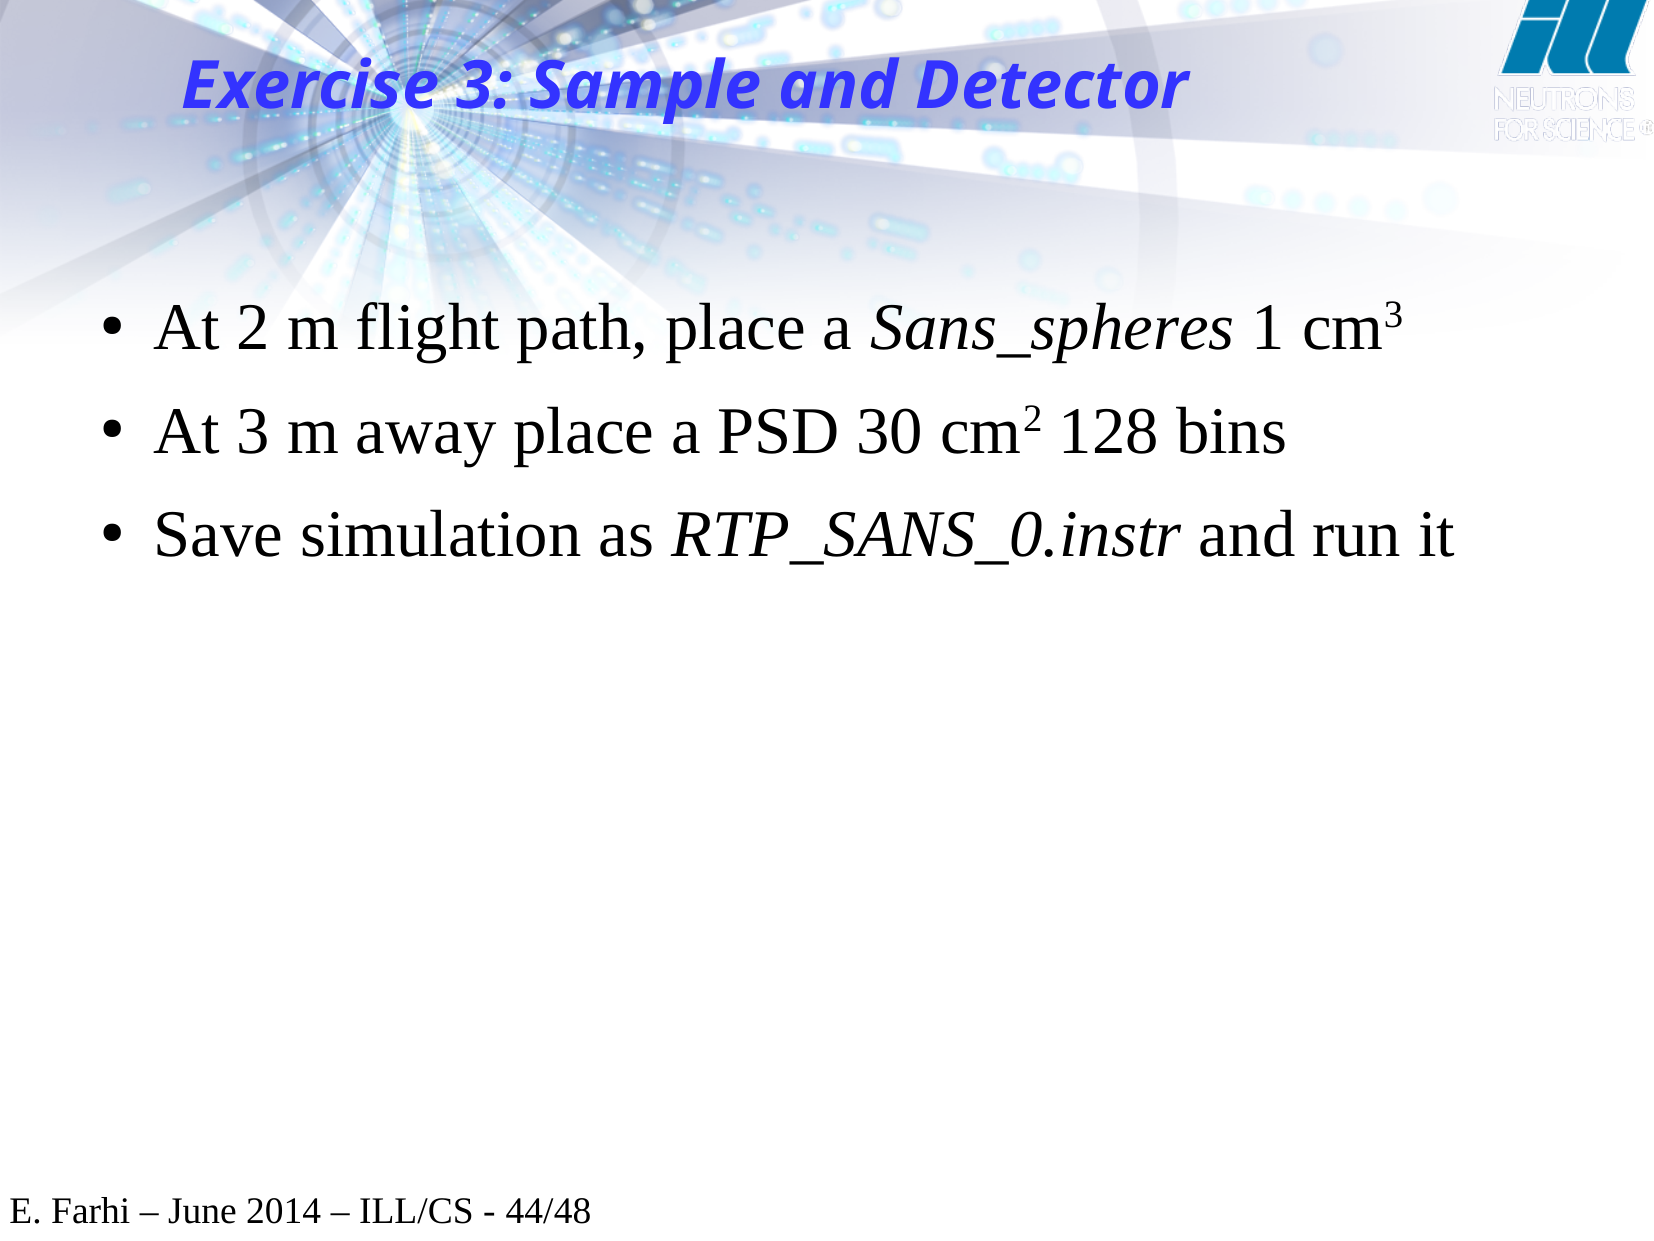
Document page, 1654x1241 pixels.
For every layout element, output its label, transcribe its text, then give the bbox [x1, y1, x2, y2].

picture [0, 0, 1654, 355]
text_box Exercise 3: Sample and Detector [181, 37, 1029, 124]
list At 2 m flight path, place a Sans_spheres 1 cm3 At 3 m away place a PSD 30 cm2 128 bins Save simulation as RTP_SANS_0.instr and run it [82, 290, 1538, 1010]
